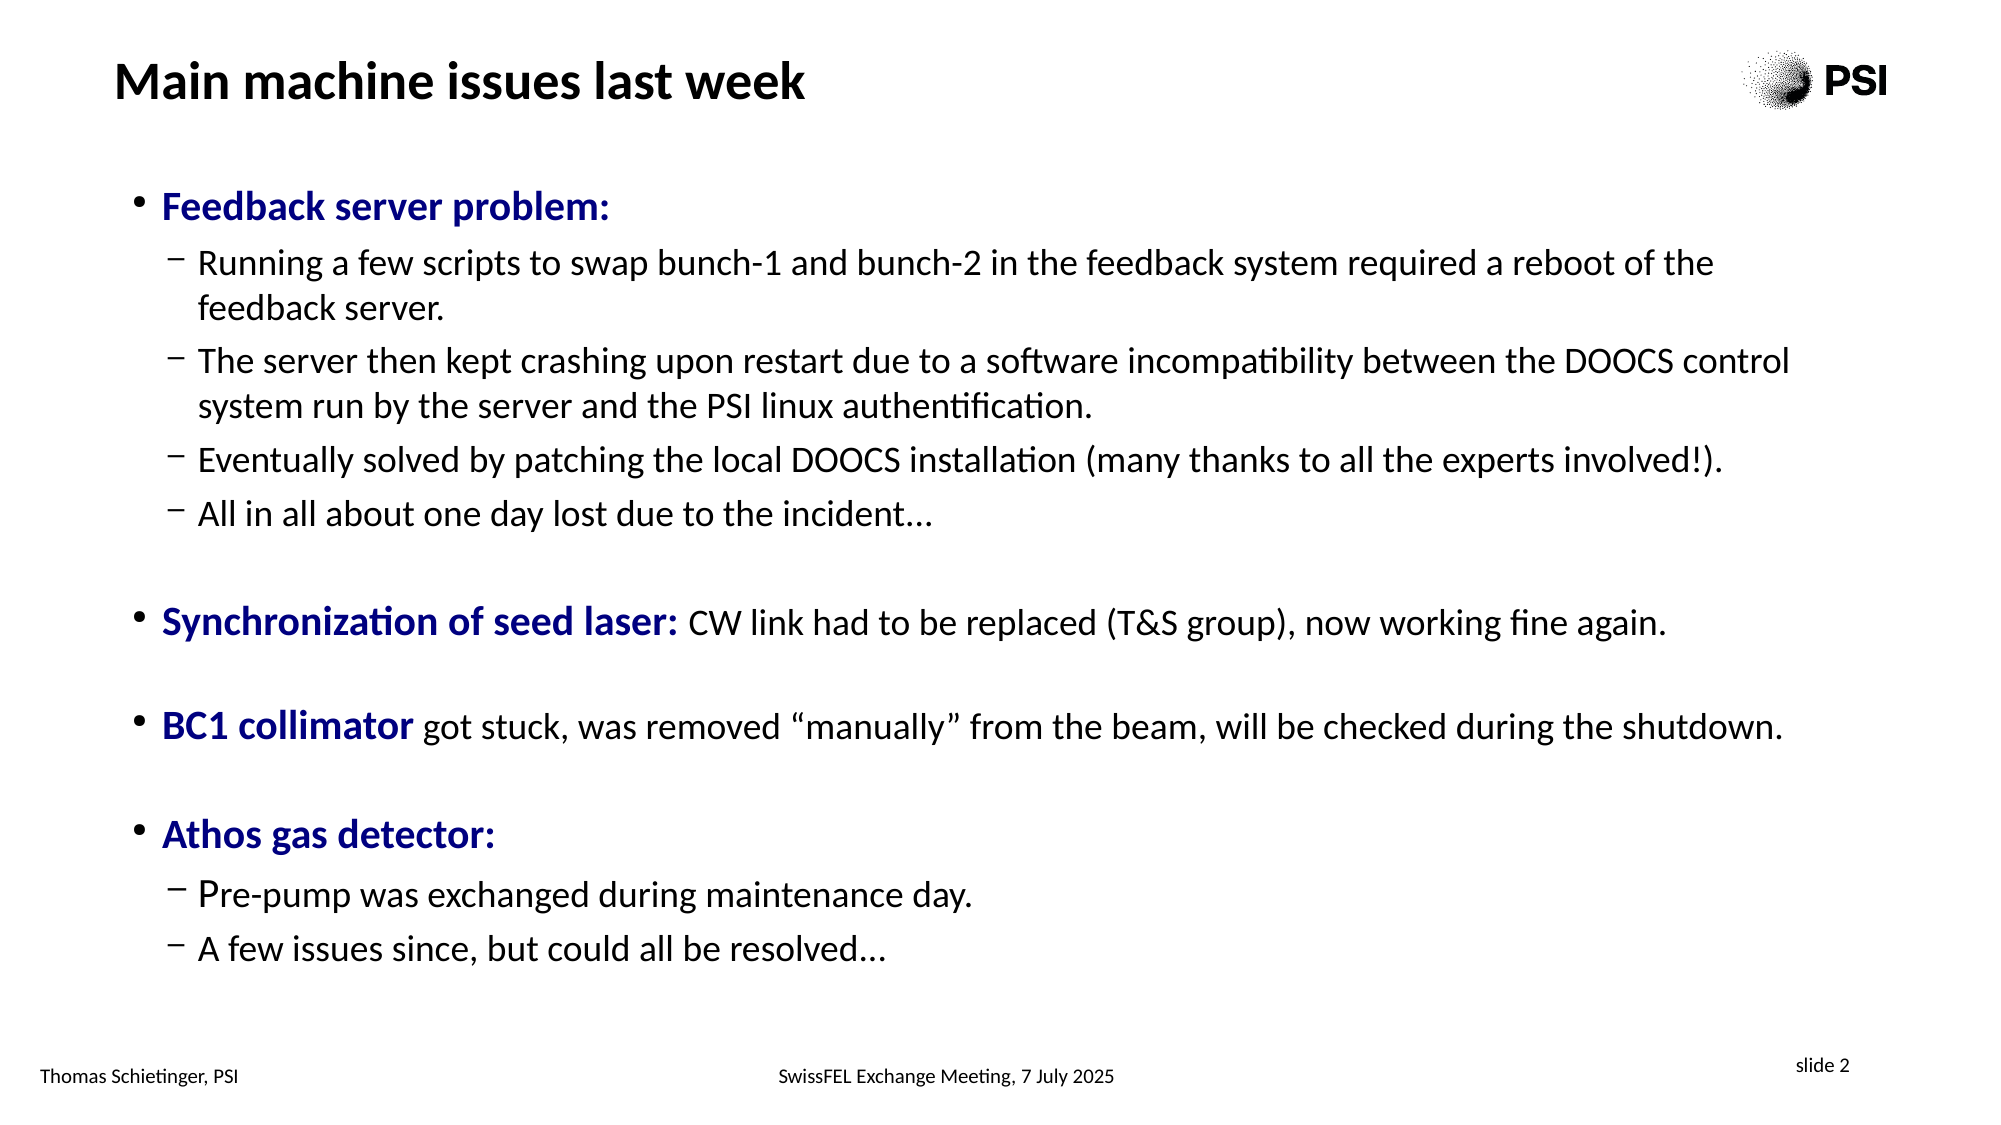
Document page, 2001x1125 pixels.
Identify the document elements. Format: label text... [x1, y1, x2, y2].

list Feedback server problem: Running a few scripts to swap bunch-1 and bunch-2 in the feedback system required a reboot of the feedback server. The server then kept crashing upon restart due to a software incompatibility between the DOOCS control system run by the server and the PSI linux authentification. Eventually solved by patching the local DOOCS installation (many thanks to all the experts involved!). All in all about one day lost due to the incident... Synchronization of seed laser: CW link had to be replaced (T&S group), now working fine again. BC1 collimator got stuck, was removed “manually” from the beam, will be checked during the shutdown. Athos gas detector: Pre-pump was exchanged during maintenance day. A few issues since, but could all be resolved... [114, 119, 1831, 1017]
title Main machine issues last week [114, 45, 1585, 118]
